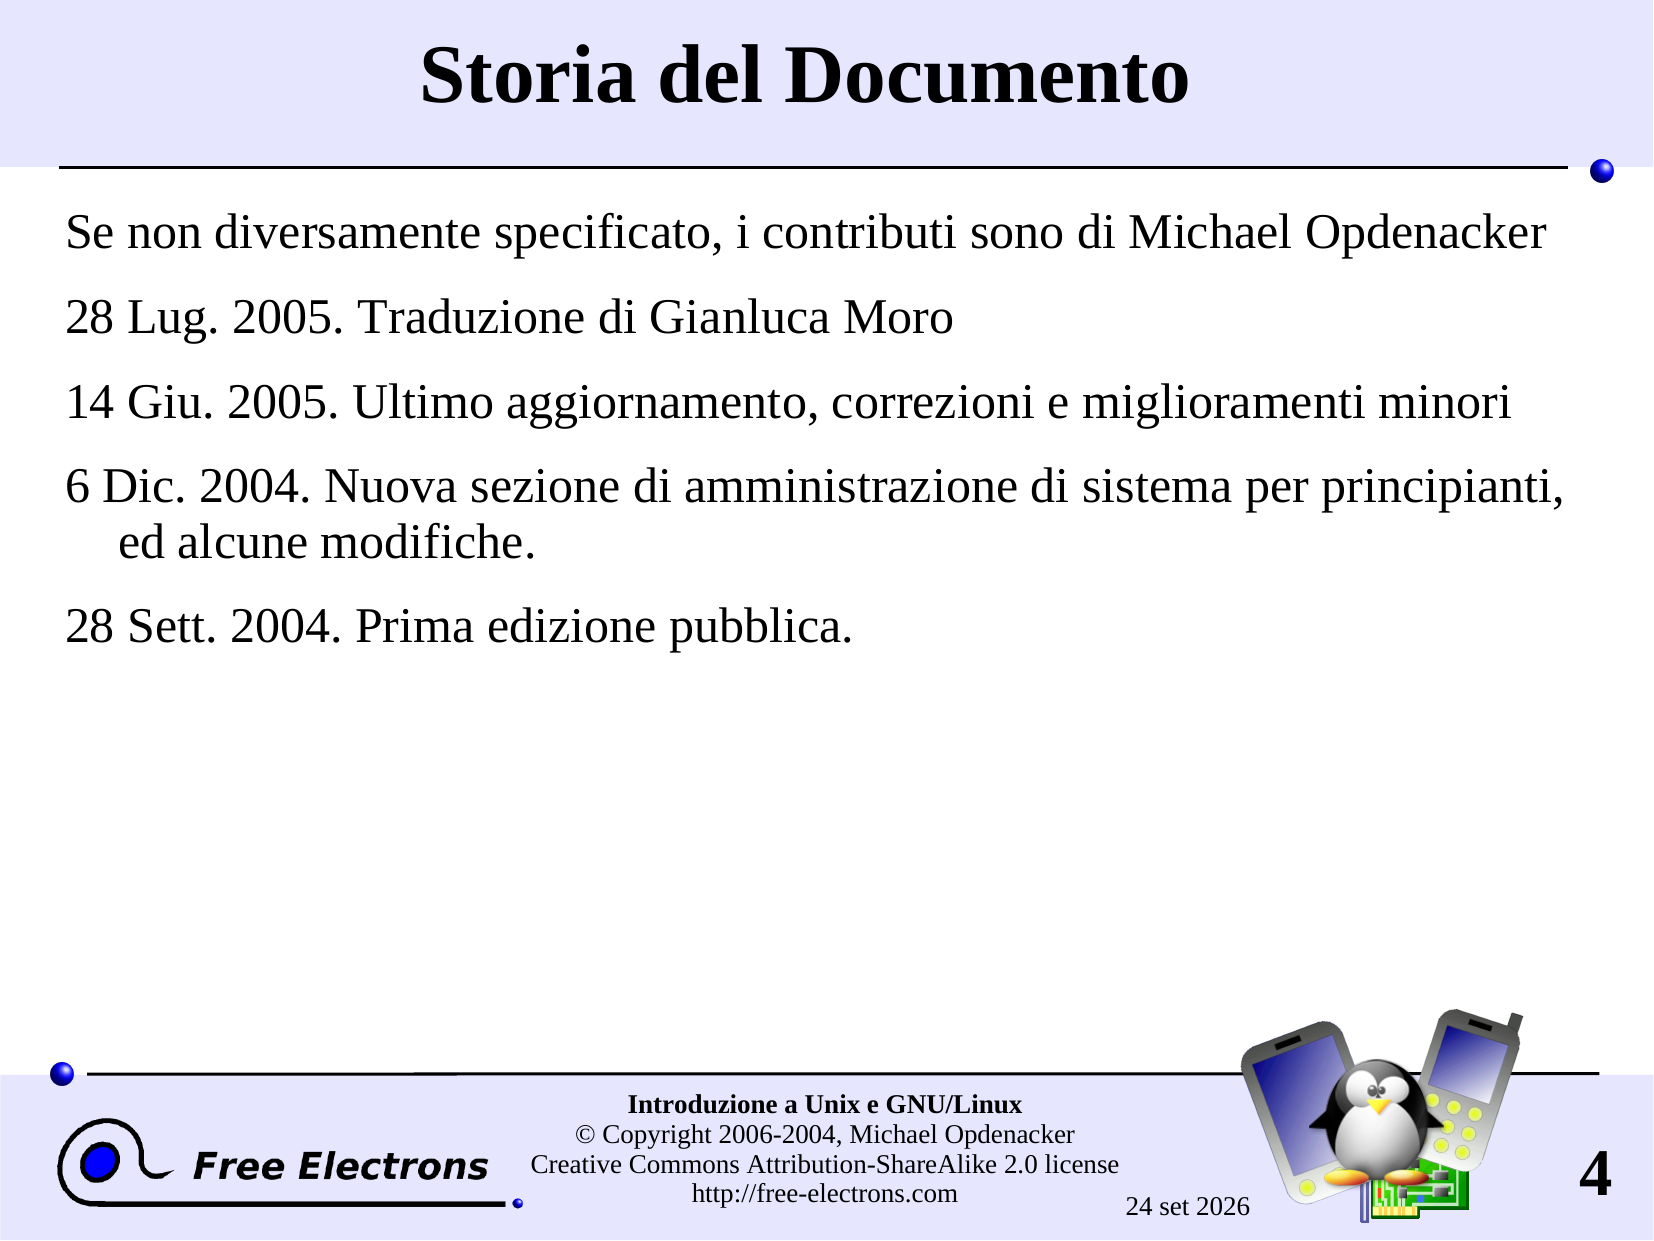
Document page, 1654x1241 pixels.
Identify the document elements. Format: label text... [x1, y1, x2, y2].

list Se non diversamente specificato, i contributi sono di Michael Opdenacker 28 Lug. 2005. Traduzione di Gianluca Moro 14 Giu. 2005. Ultimo aggiornamento, correzioni e miglioramenti minori 6 Dic. 2004. Nuova sezione di amministrazione di sistema per principianti, ed alcune modifiche. 28 Sett. 2004. Prima edizione pubblica. [47, 203, 1601, 1054]
title Storia del Documento [60, 12, 1551, 138]
picture [1226, 1054, 1525, 1241]
picture [50, 1107, 527, 1216]
